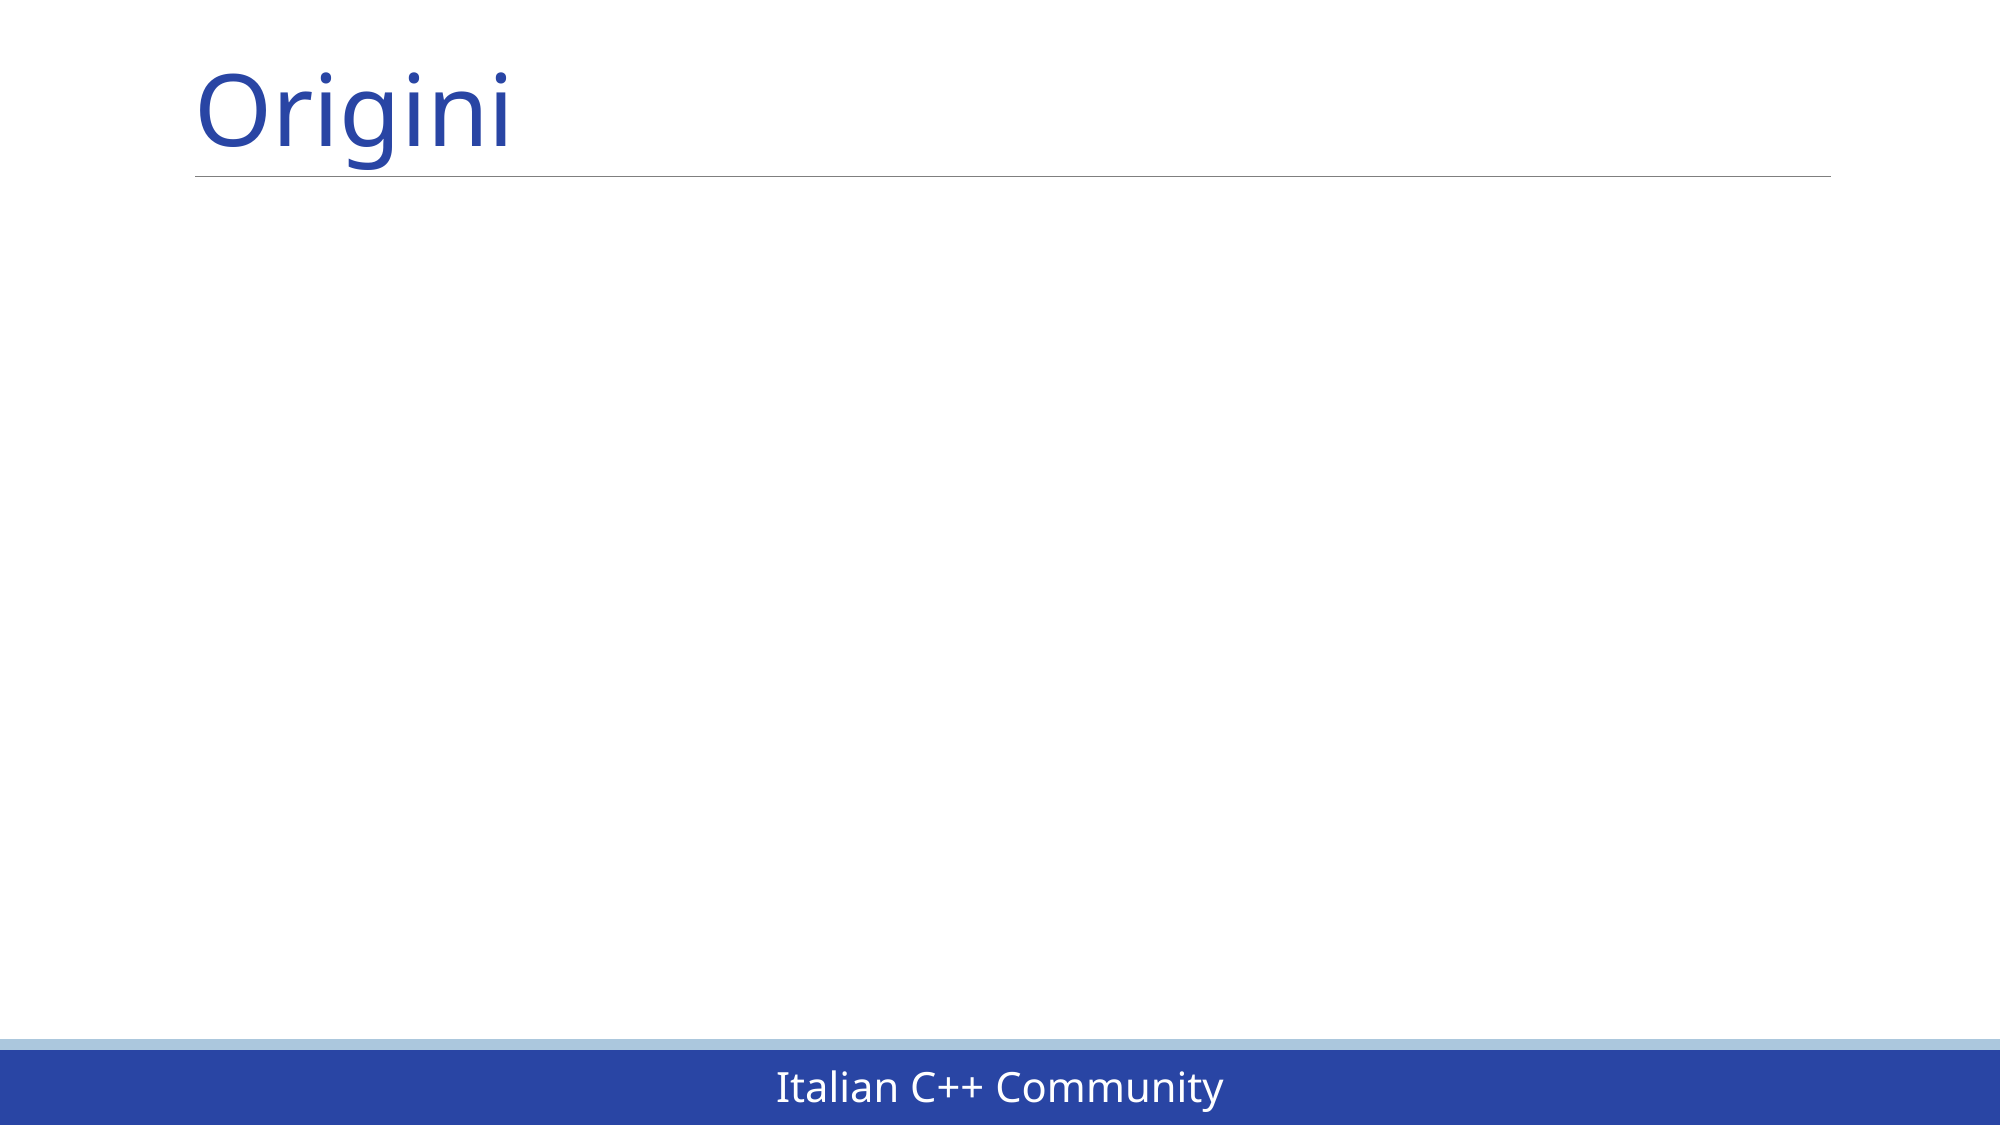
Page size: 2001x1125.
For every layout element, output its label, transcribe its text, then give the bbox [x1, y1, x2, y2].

title Origini [179, 2, 1830, 175]
